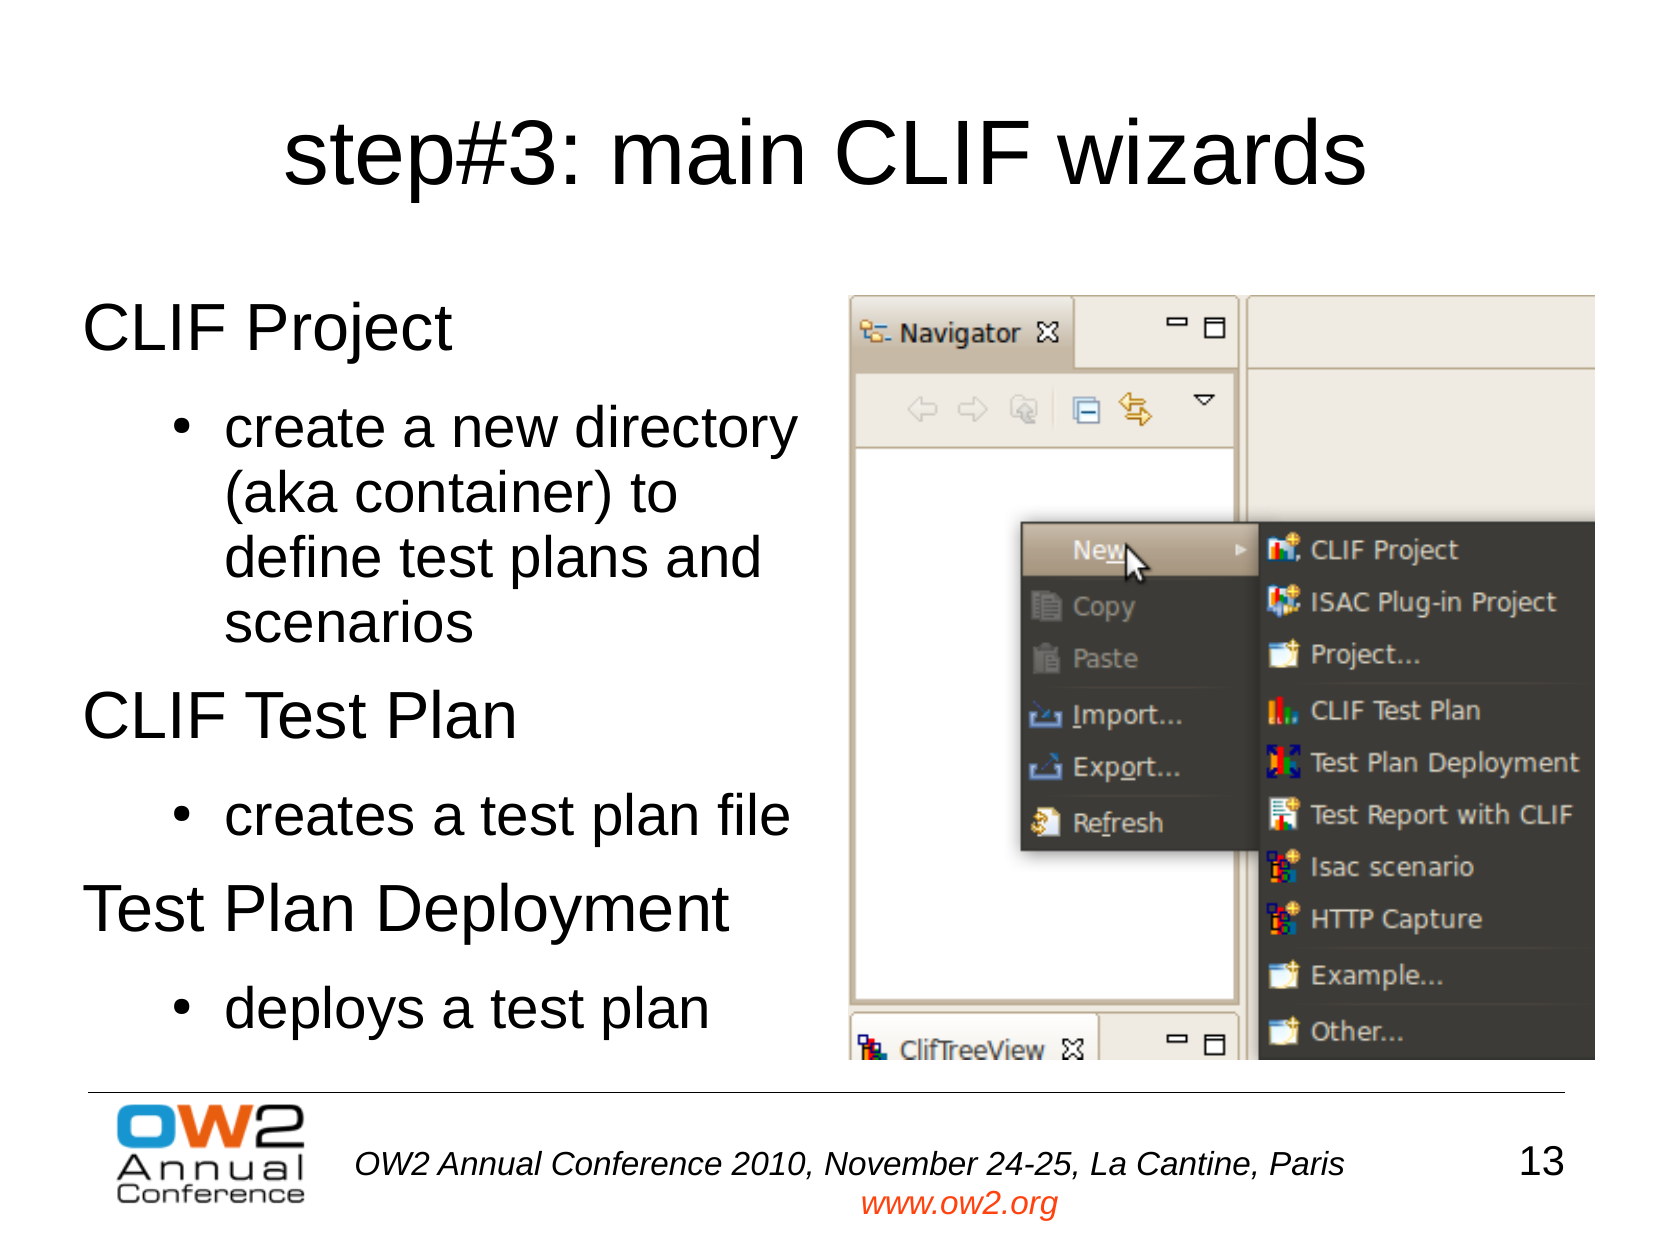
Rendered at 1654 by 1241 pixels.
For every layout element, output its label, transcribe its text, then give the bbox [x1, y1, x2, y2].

list CLIF Project create a new directory (aka container) to define test plans and scenarios CLIF Test Plan creates a test plan file Test Plan Deployment deploys a test plan [82, 290, 809, 1109]
title step#3: main CLIF wizards [82, 49, 1571, 257]
picture [88, 1109, 333, 1213]
picture [848, 295, 1595, 1060]
